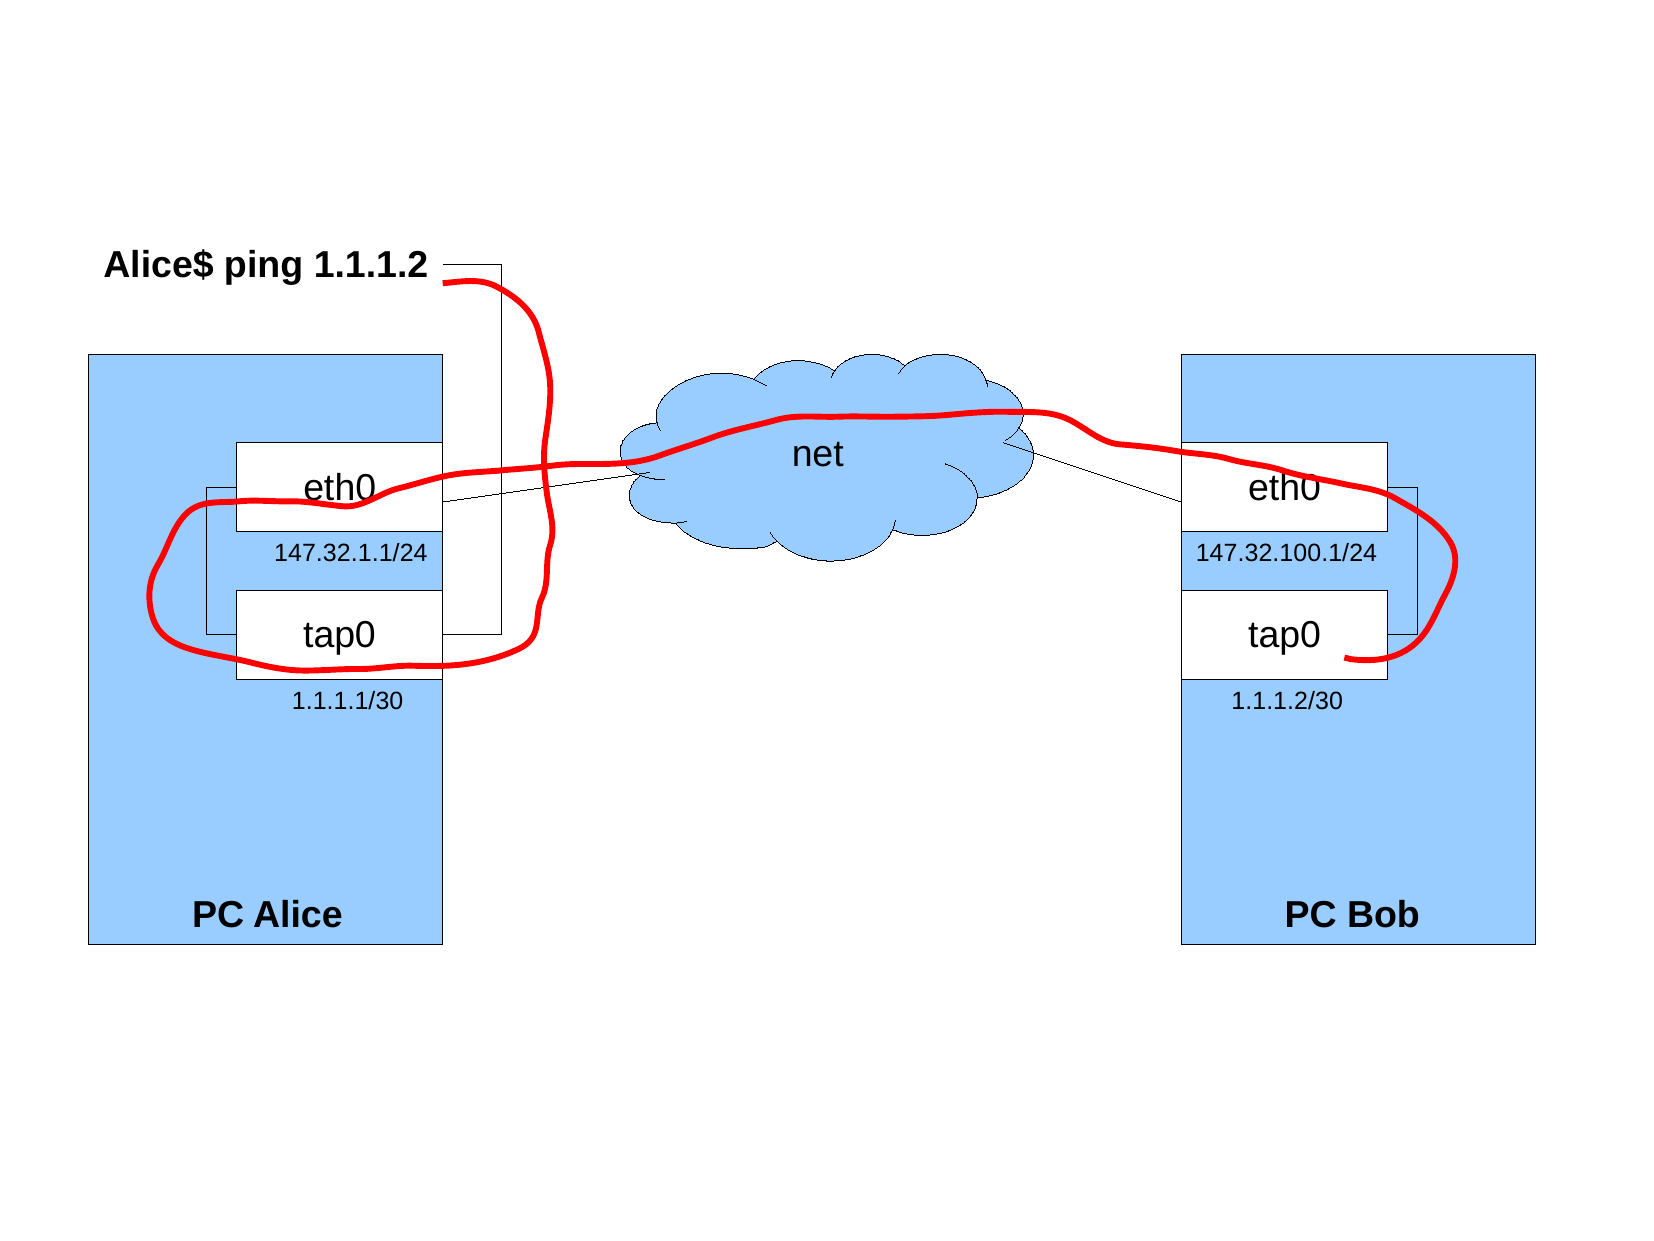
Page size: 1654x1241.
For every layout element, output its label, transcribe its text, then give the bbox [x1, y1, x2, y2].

text_box 1.1.1.2/30 [1216, 679, 1359, 722]
text_box net [620, 354, 1023, 460]
text_box tap0 [236, 590, 443, 667]
text_box 147.32.100.1/24 [1181, 531, 1393, 575]
text_box eth0 [360, 477, 371, 498]
text_box [88, 354, 443, 945]
text_box [207, 505, 443, 634]
text_box eth0 [1181, 455, 1388, 531]
text_box [1181, 499, 1417, 634]
text_box PC Bob [1269, 885, 1435, 943]
text_box tap0 [1181, 590, 1388, 680]
text_box [153, 507, 236, 655]
text_box 1.1.1.1/30 [277, 679, 419, 722]
text_box eth0 [236, 480, 443, 532]
text_box Alice$ ping 1.1.1.2 [88, 236, 444, 294]
text_box tap0 [236, 663, 443, 680]
text_box [207, 488, 236, 500]
text_box 147.32.1.1/24 [259, 531, 443, 575]
text_box eth0 [1305, 480, 1316, 498]
text_box eth0 [1181, 442, 1388, 491]
text_box [1181, 354, 1536, 945]
text_box [1388, 488, 1417, 506]
text_box net [626, 415, 1034, 562]
text_box PC Alice [177, 885, 358, 943]
text_box [1388, 516, 1452, 654]
text_box eth0 [236, 442, 443, 503]
